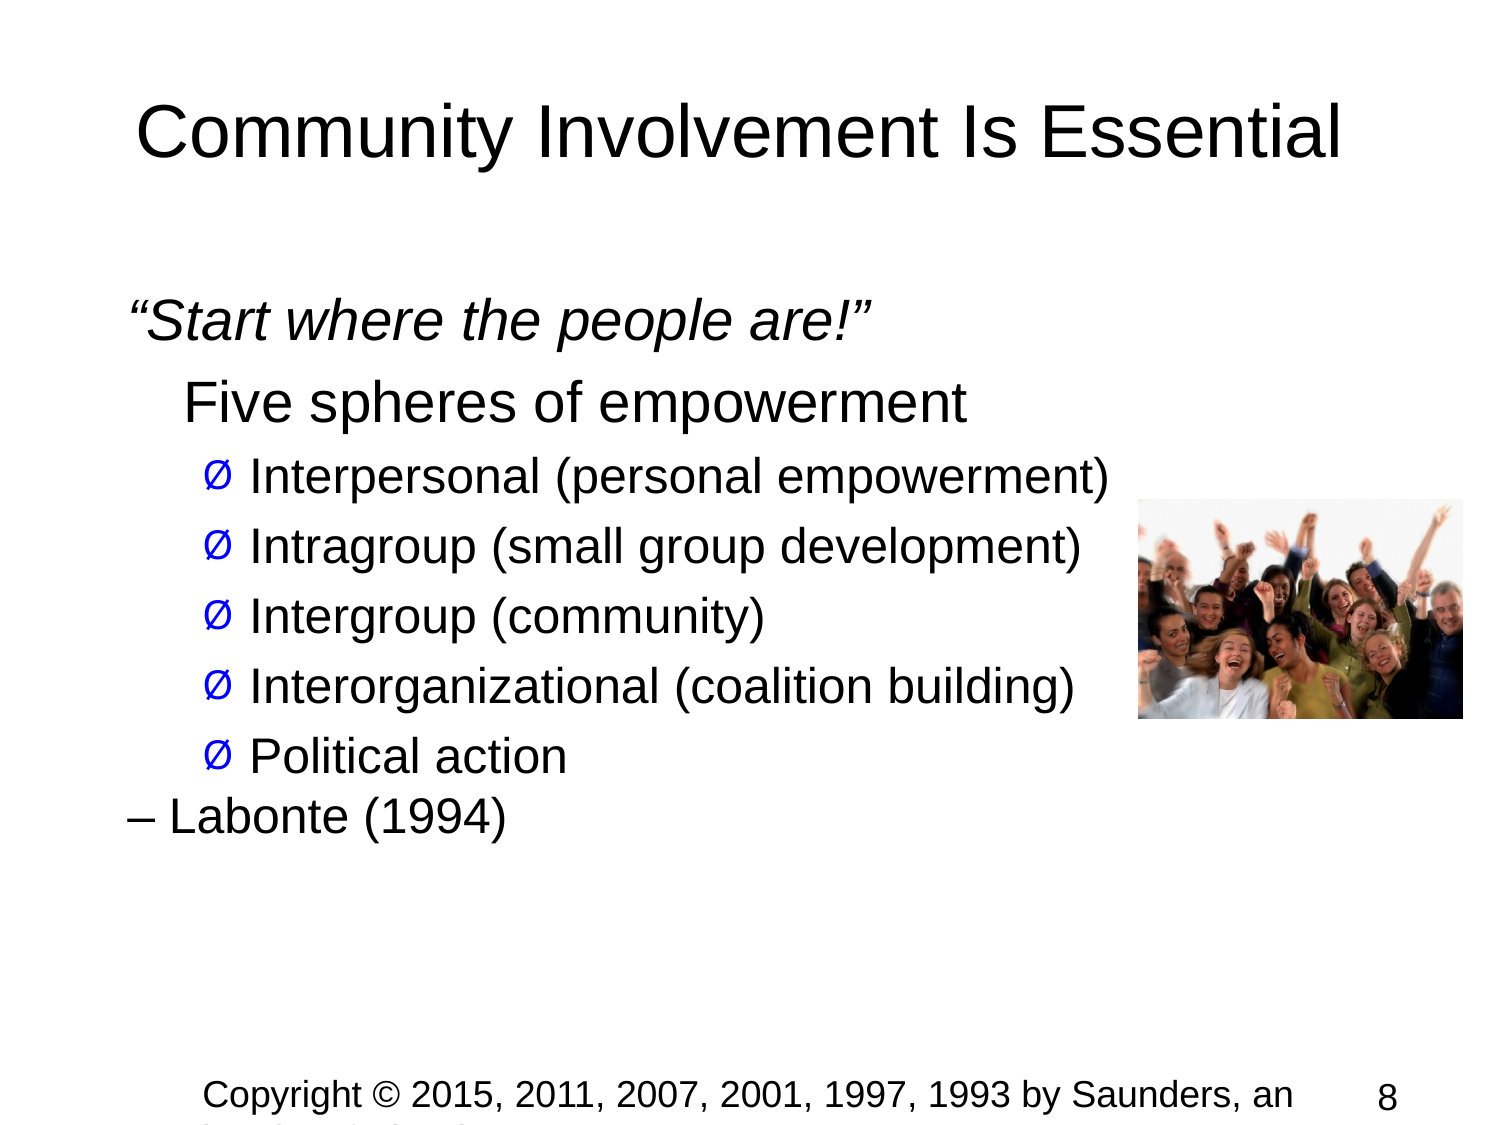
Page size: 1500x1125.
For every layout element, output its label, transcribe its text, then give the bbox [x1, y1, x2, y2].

list “Start where the people are!” Five spheres of empowerment Interpersonal (personal empowerment) Intragroup (small group development) Intergroup (community) Interorganizational (coalition building) Political action – Labonte (1994) [112, 275, 1388, 1050]
picture [1138, 499, 1463, 719]
title Community Involvement Is Essential [112, 75, 1388, 250]
footer Copyright © 2015, 2011, 2007, 2001, 1997, 1993 by Saunders, an imprint of Elsevier Inc. [187, 1062, 1313, 1125]
slide_number <number> [1362, 1065, 1463, 1125]
